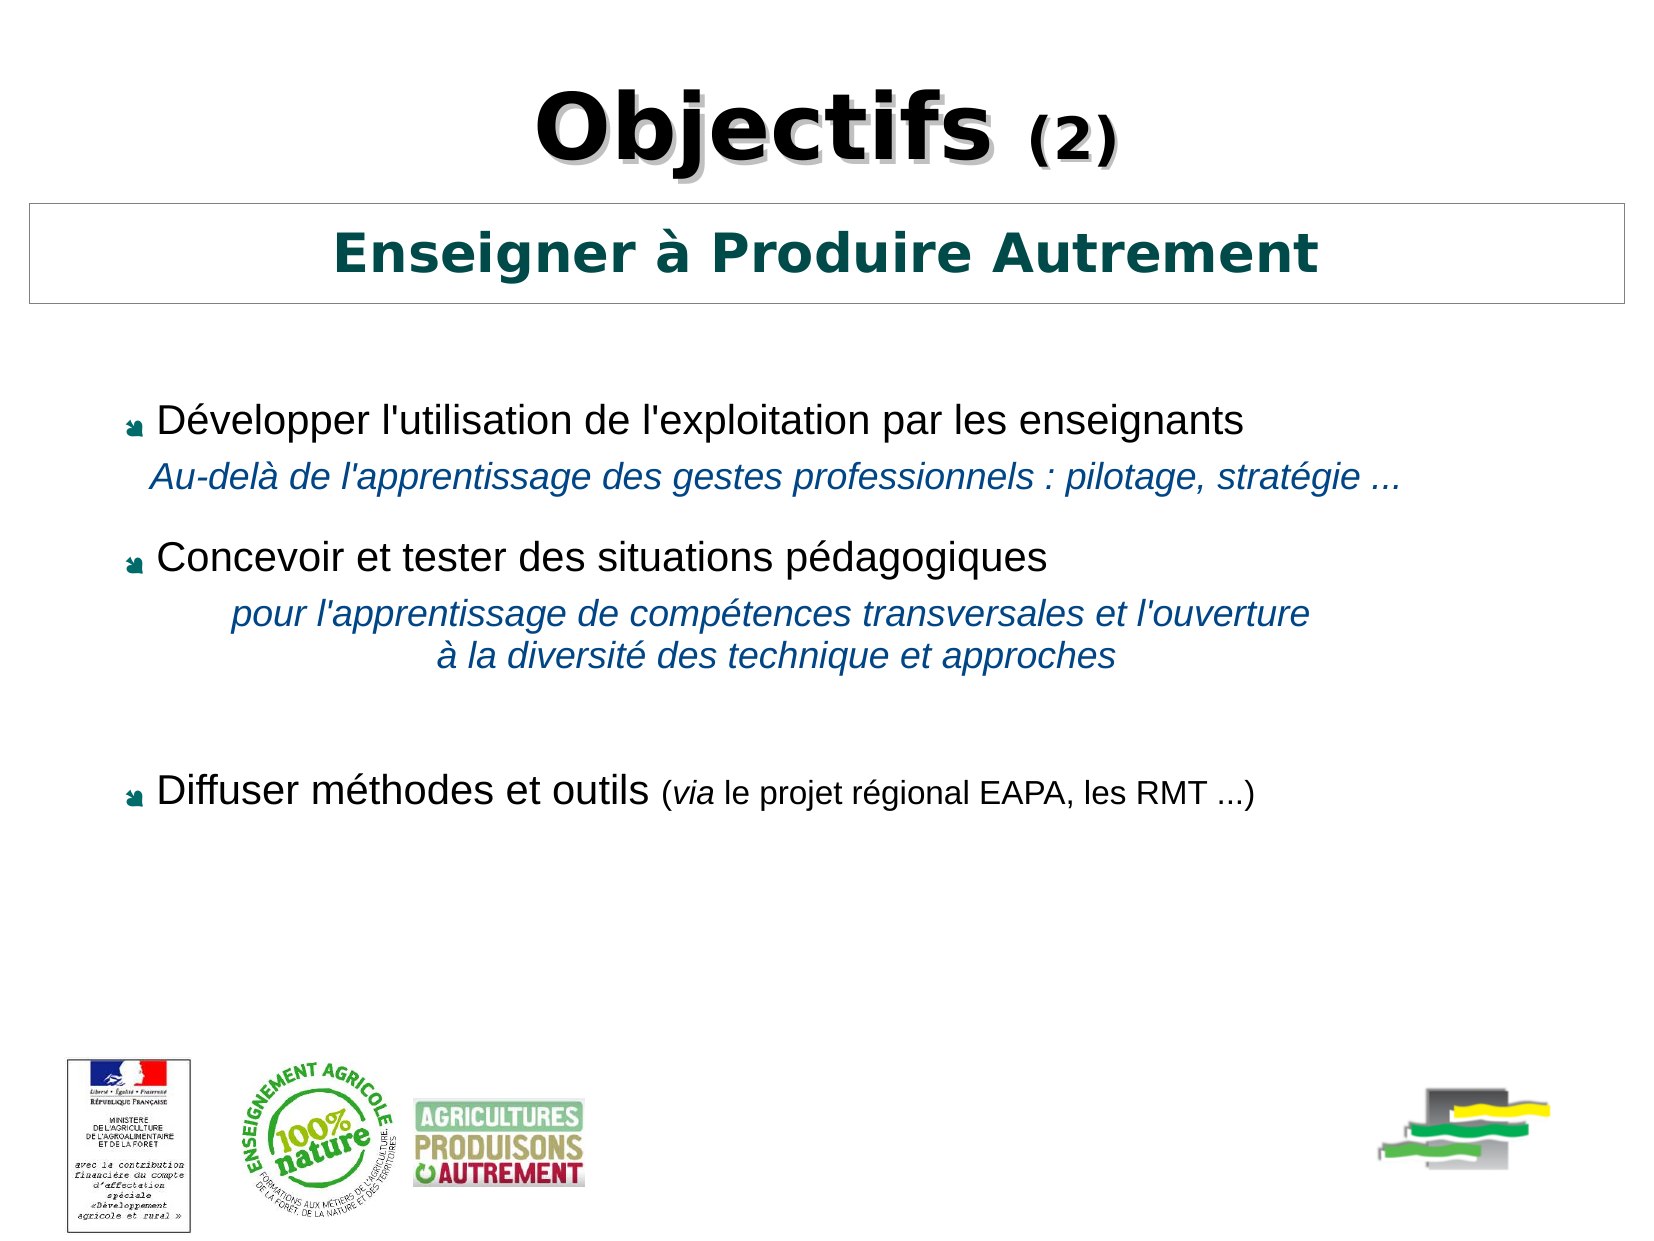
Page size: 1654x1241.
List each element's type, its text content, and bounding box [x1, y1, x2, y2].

title Objectifs (2) [82, 49, 1571, 203]
text_box Enseigner à Produire Autrement [29, 203, 1625, 304]
picture [413, 1098, 585, 1188]
picture [64, 1057, 192, 1235]
picture [1345, 1074, 1554, 1193]
picture [242, 1062, 396, 1217]
text_box  Développer l'utilisation de l'exploitation par les enseignants Au-delà de l'apprentissage des gestes professionnels : pilotage, stratégie ...  Concevoir et tester des situations pédagogiques pour l'apprentissage de compétences transversales et l'ouverture à la diversité des technique et approches  Diffuser méthodes et outils (via le projet régional EAPA, les RMT ...) [124, 396, 1430, 875]
